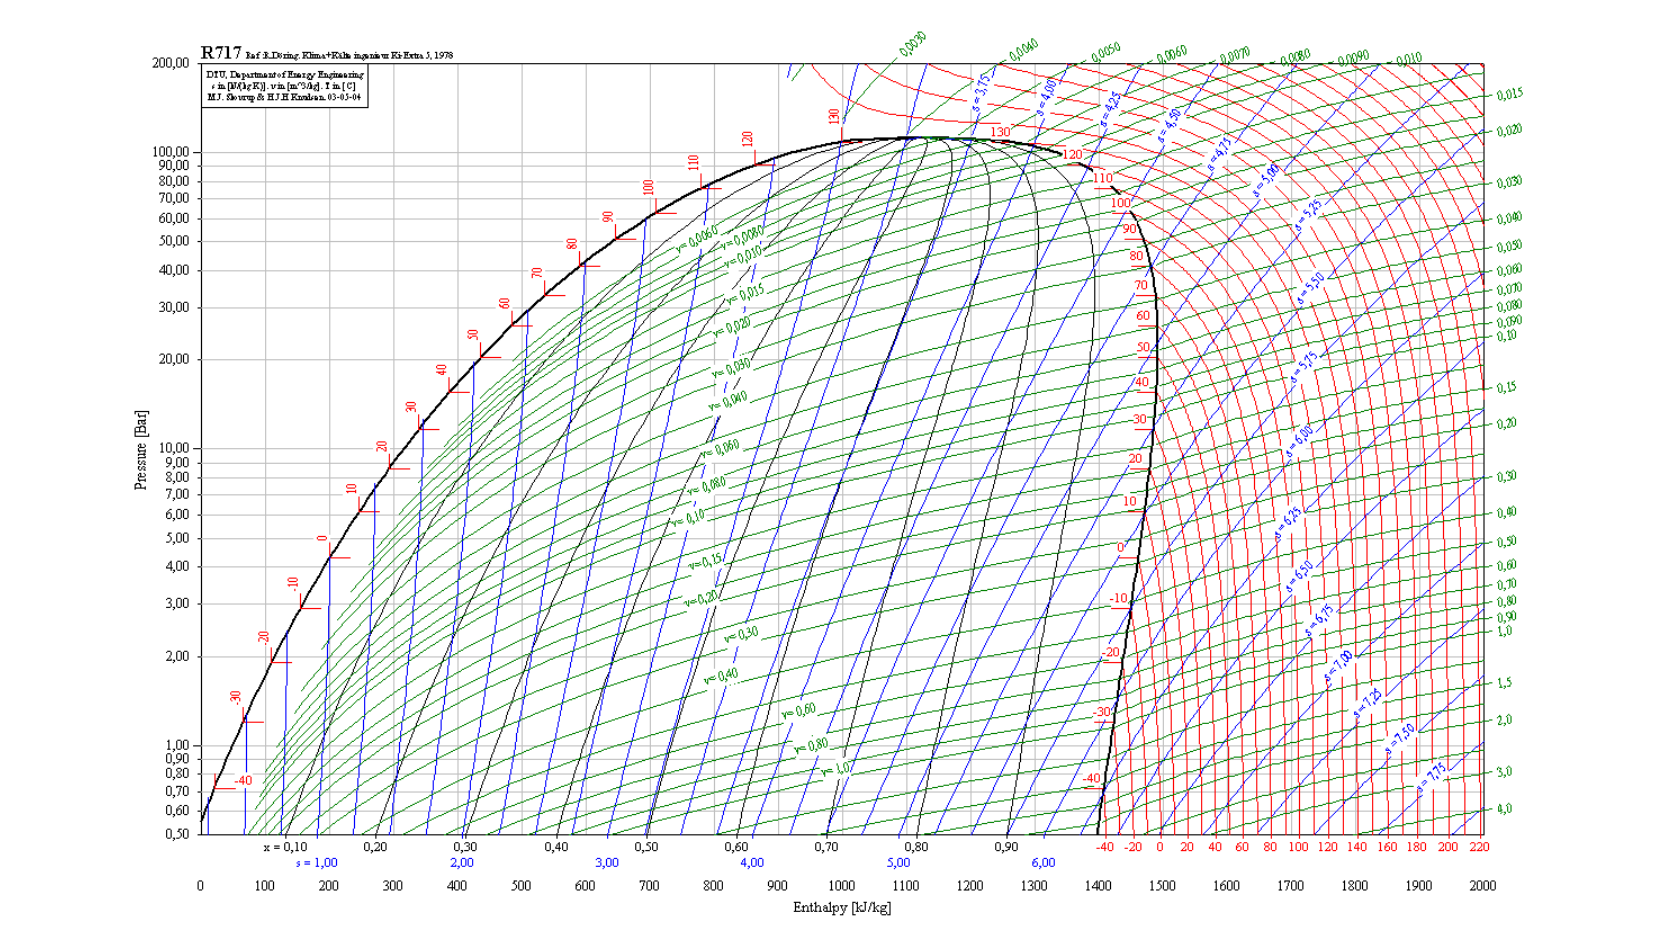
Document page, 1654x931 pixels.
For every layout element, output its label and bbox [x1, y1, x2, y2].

picture [111, 0, 1551, 930]
